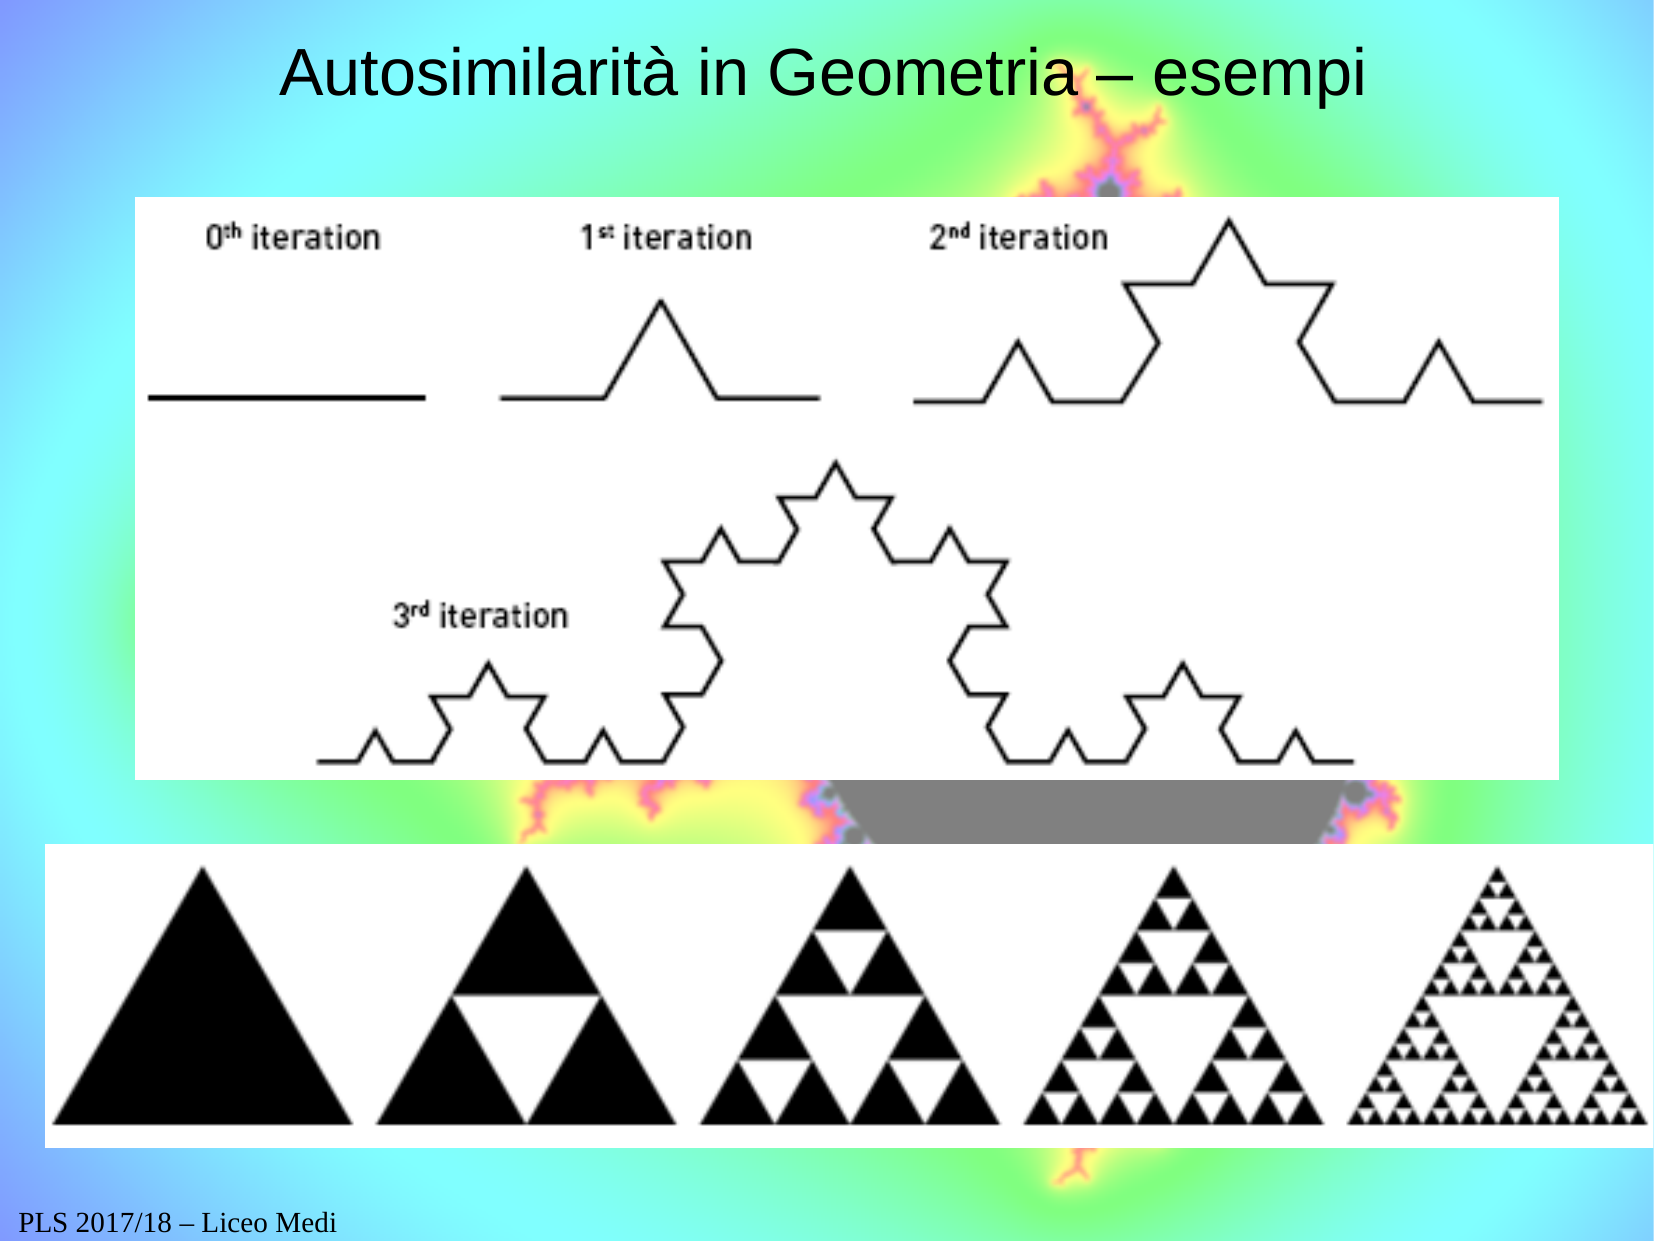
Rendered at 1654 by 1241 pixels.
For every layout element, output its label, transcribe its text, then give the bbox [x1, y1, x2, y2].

title Autosimilarità in Geometria – esempi [20, 0, 1626, 147]
picture [0, 0, 1654, 1241]
